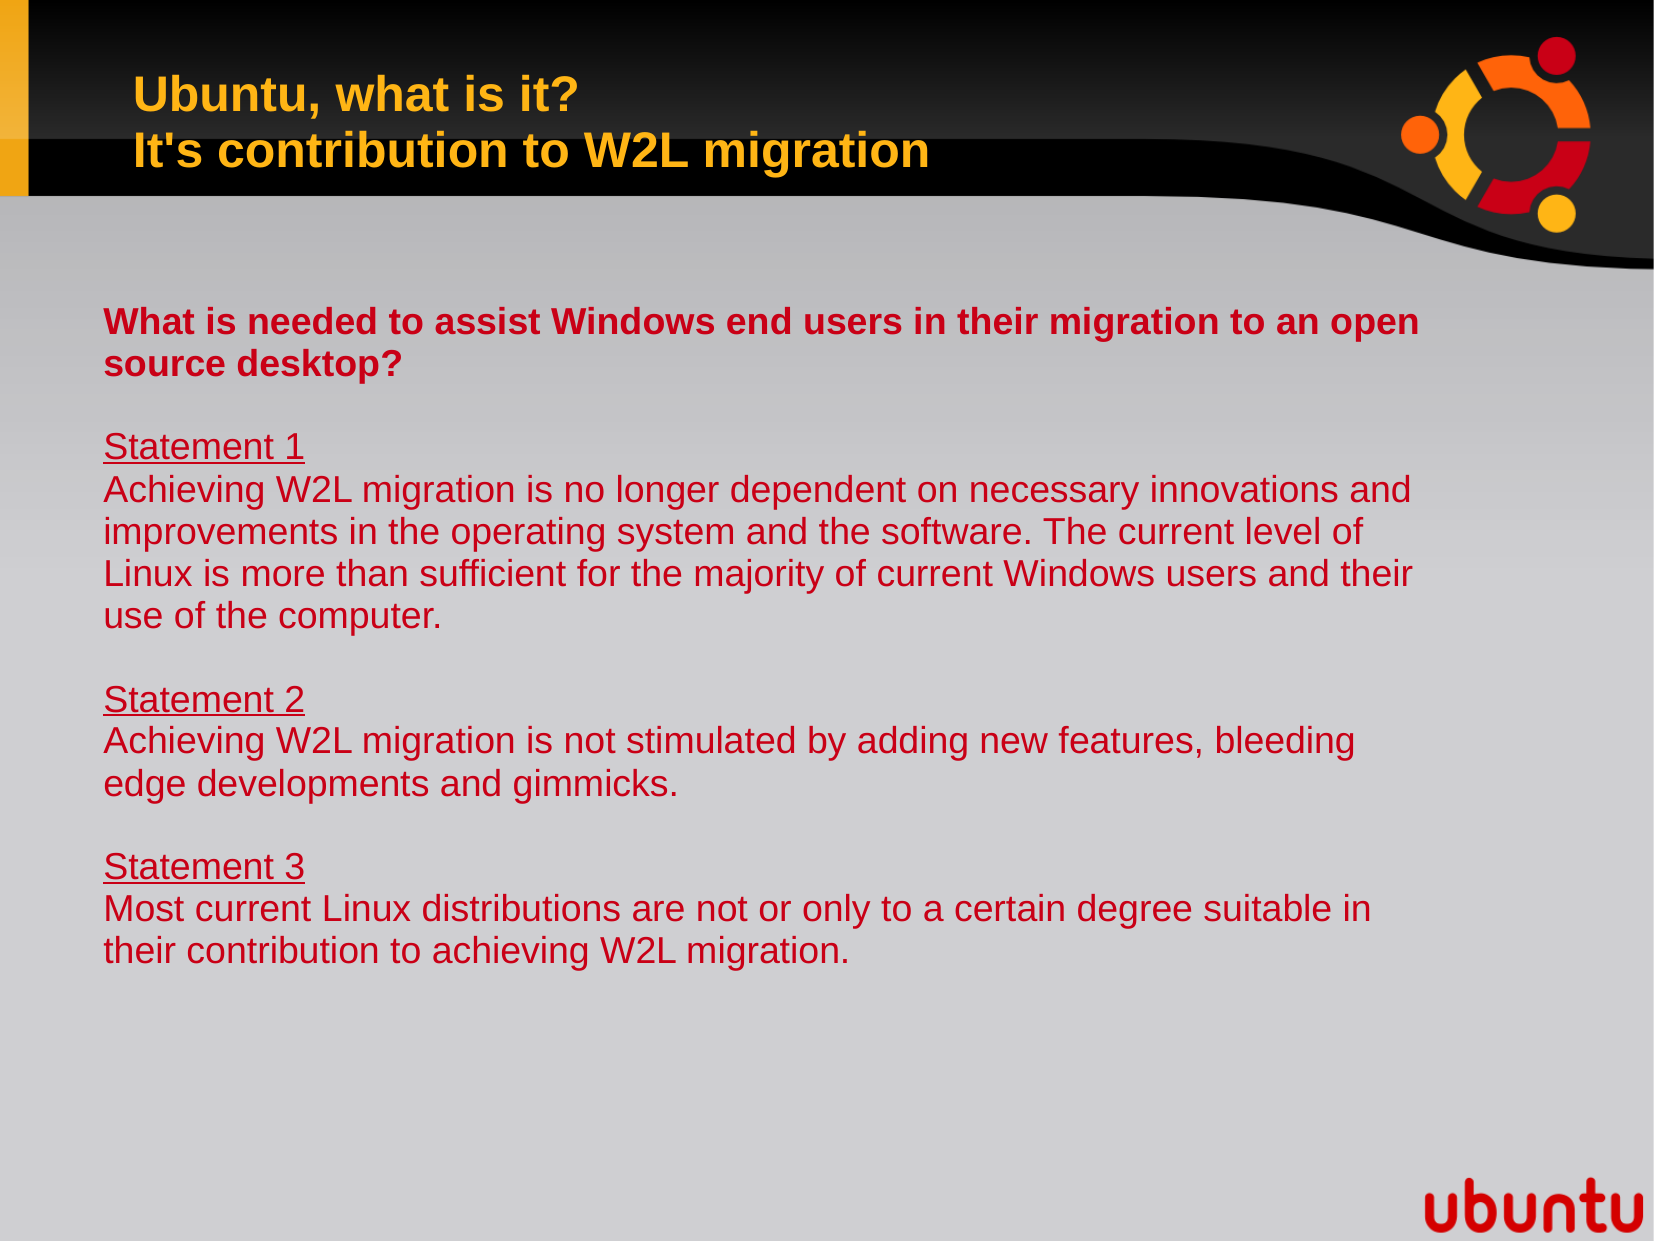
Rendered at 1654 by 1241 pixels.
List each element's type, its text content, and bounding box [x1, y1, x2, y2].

text_box What is needed to assist Windows end users in their migration to an open source desktop? Statement 1 Achieving W2L migration is no longer dependent on necessary innovations and improvements in the operating system and the software. The current level of Linux is more than sufficient for the majority of current Windows users and their use of the computer. Statement 2 Achieving W2L migration is not stimulated by adding new features, bleeding edge developments and gimmicks. Statement 3 Most current Linux distributions are not or only to a certain degree suitable in their contribution to achieving W2L migration. [88, 292, 1447, 980]
picture [0, 0, 1654, 1241]
text_box Ubuntu, what is it? It's contribution to W2L migration [118, 59, 1093, 186]
